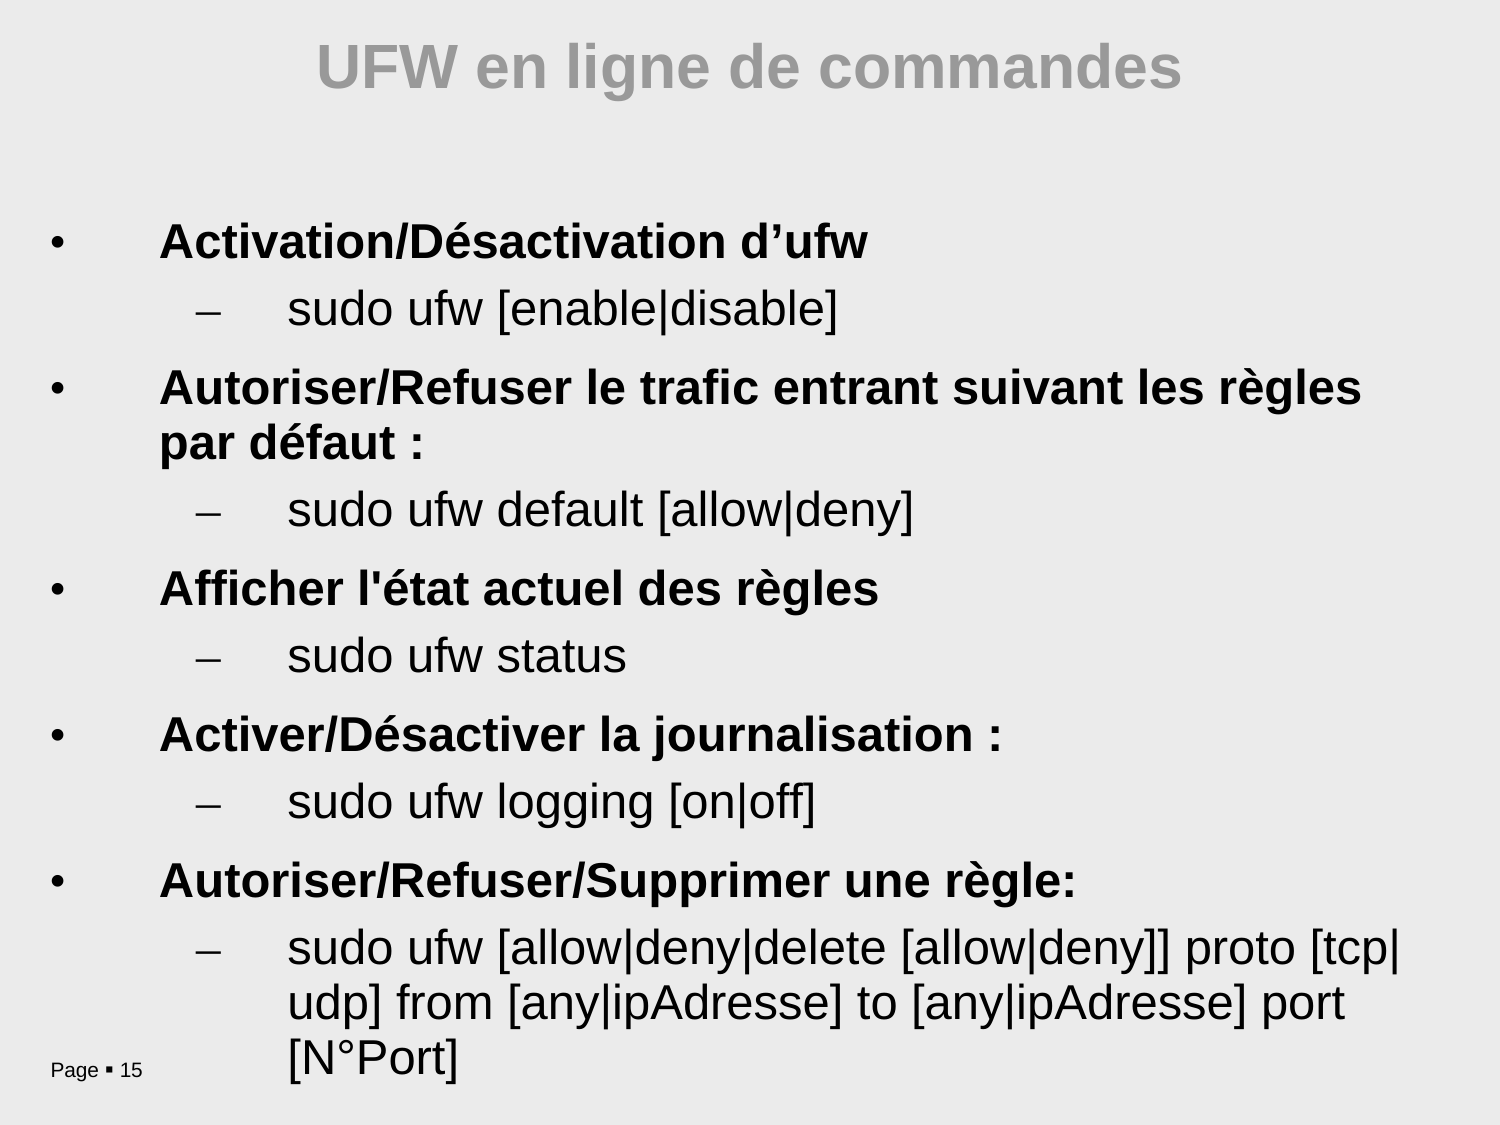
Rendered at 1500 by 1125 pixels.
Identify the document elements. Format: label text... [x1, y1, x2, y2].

list Activation/Désactivation d’ufw sudo ufw [enable|disable] Autoriser/Refuser le trafic entrant suivant les règles par défaut : sudo ufw default [allow|deny] Afficher l'état actuel des règles sudo ufw status Activer/Désactiver la journalisation : sudo ufw logging [on|off] Autoriser/Refuser/Supprimer une règle: sudo ufw [allow|deny|delete [allow|deny]] proto [tcp|udp] from [any|ipAdresse] to [any|ipAdresse] port [N°Port] [48, 206, 1447, 1093]
title UFW en ligne de commandes [51, 19, 1449, 118]
